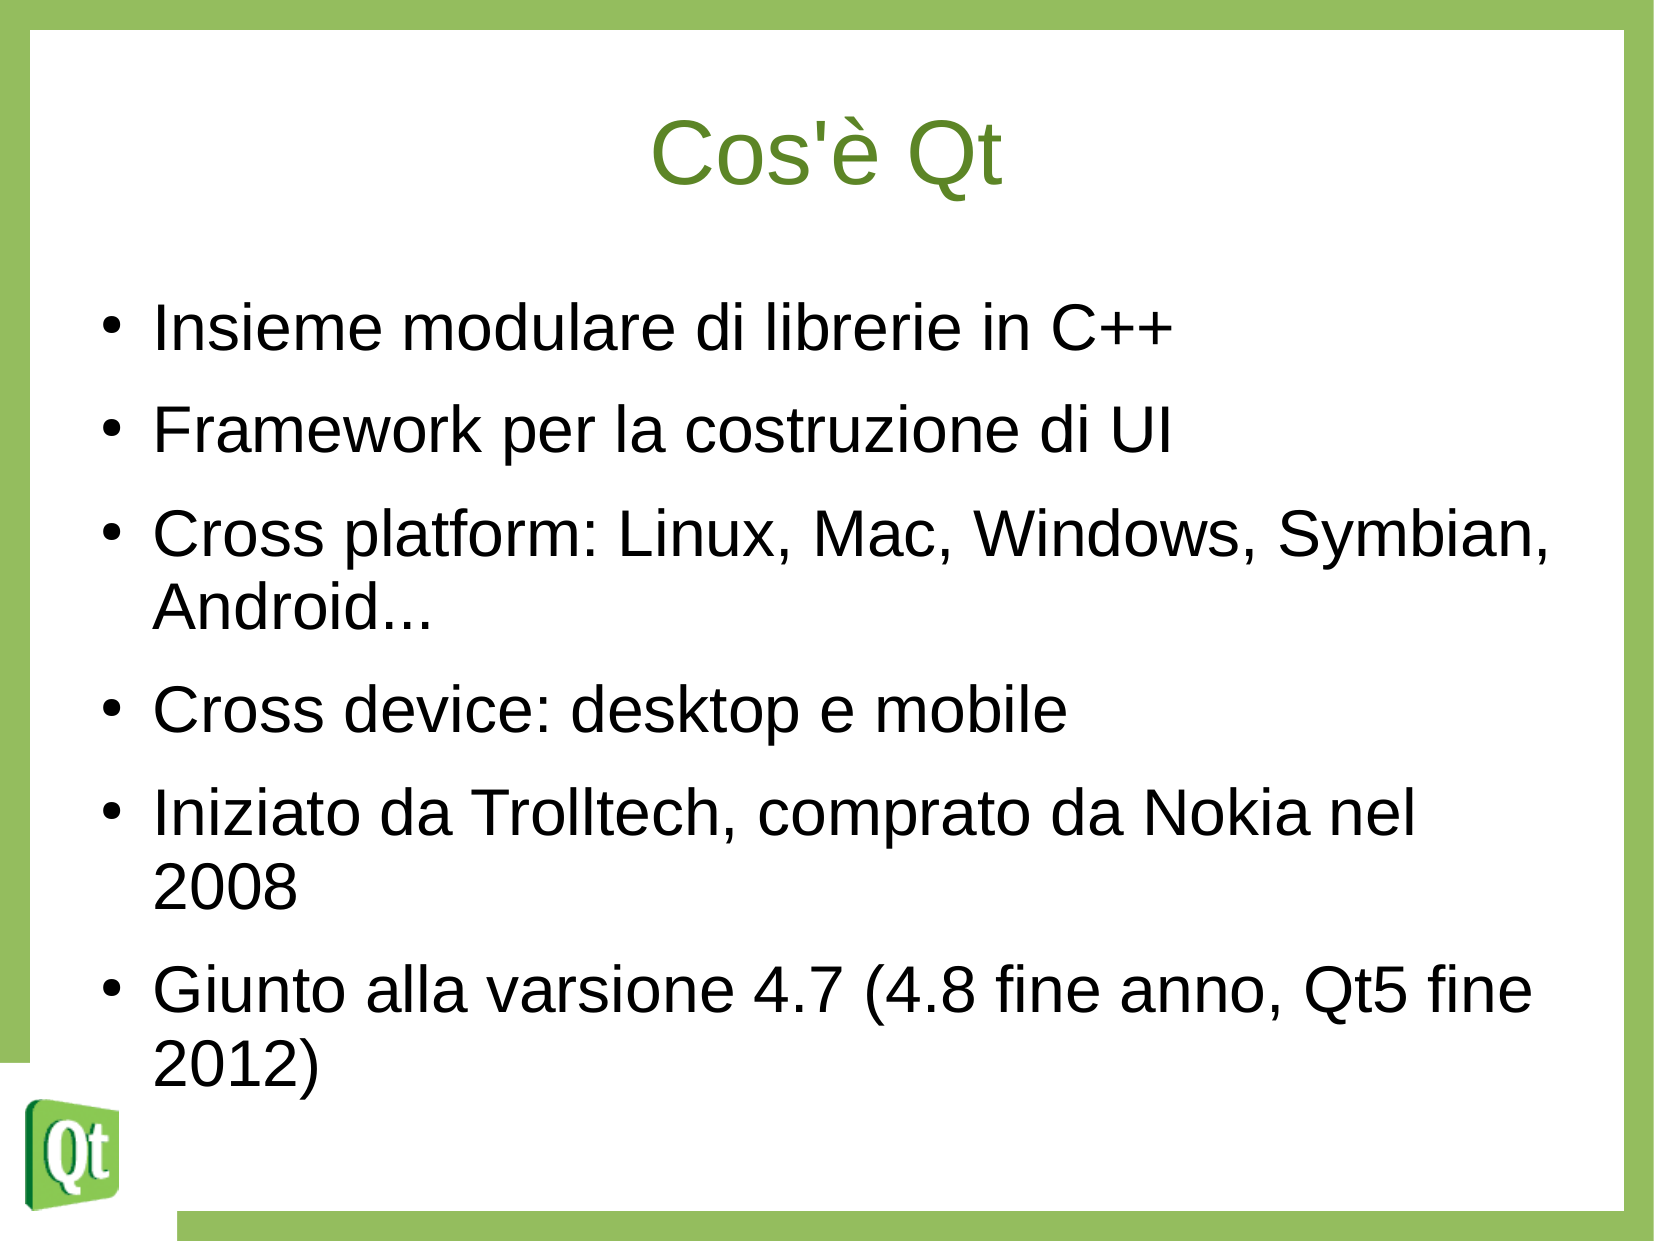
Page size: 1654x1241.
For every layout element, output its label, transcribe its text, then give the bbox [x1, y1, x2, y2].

picture [25, 1099, 119, 1211]
list Insieme modulare di librerie in C++ Framework per la costruzione di UI Cross platform: Linux, Mac, Windows, Symbian, Android... Cross device: desktop e mobile Iniziato da Trolltech, comprato da Nokia nel 2008 Giunto alla varsione 4.7 (4.8 fine anno, Qt5 fine 2012) [82, 290, 1571, 1109]
title Cos'è Qt [82, 49, 1571, 257]
